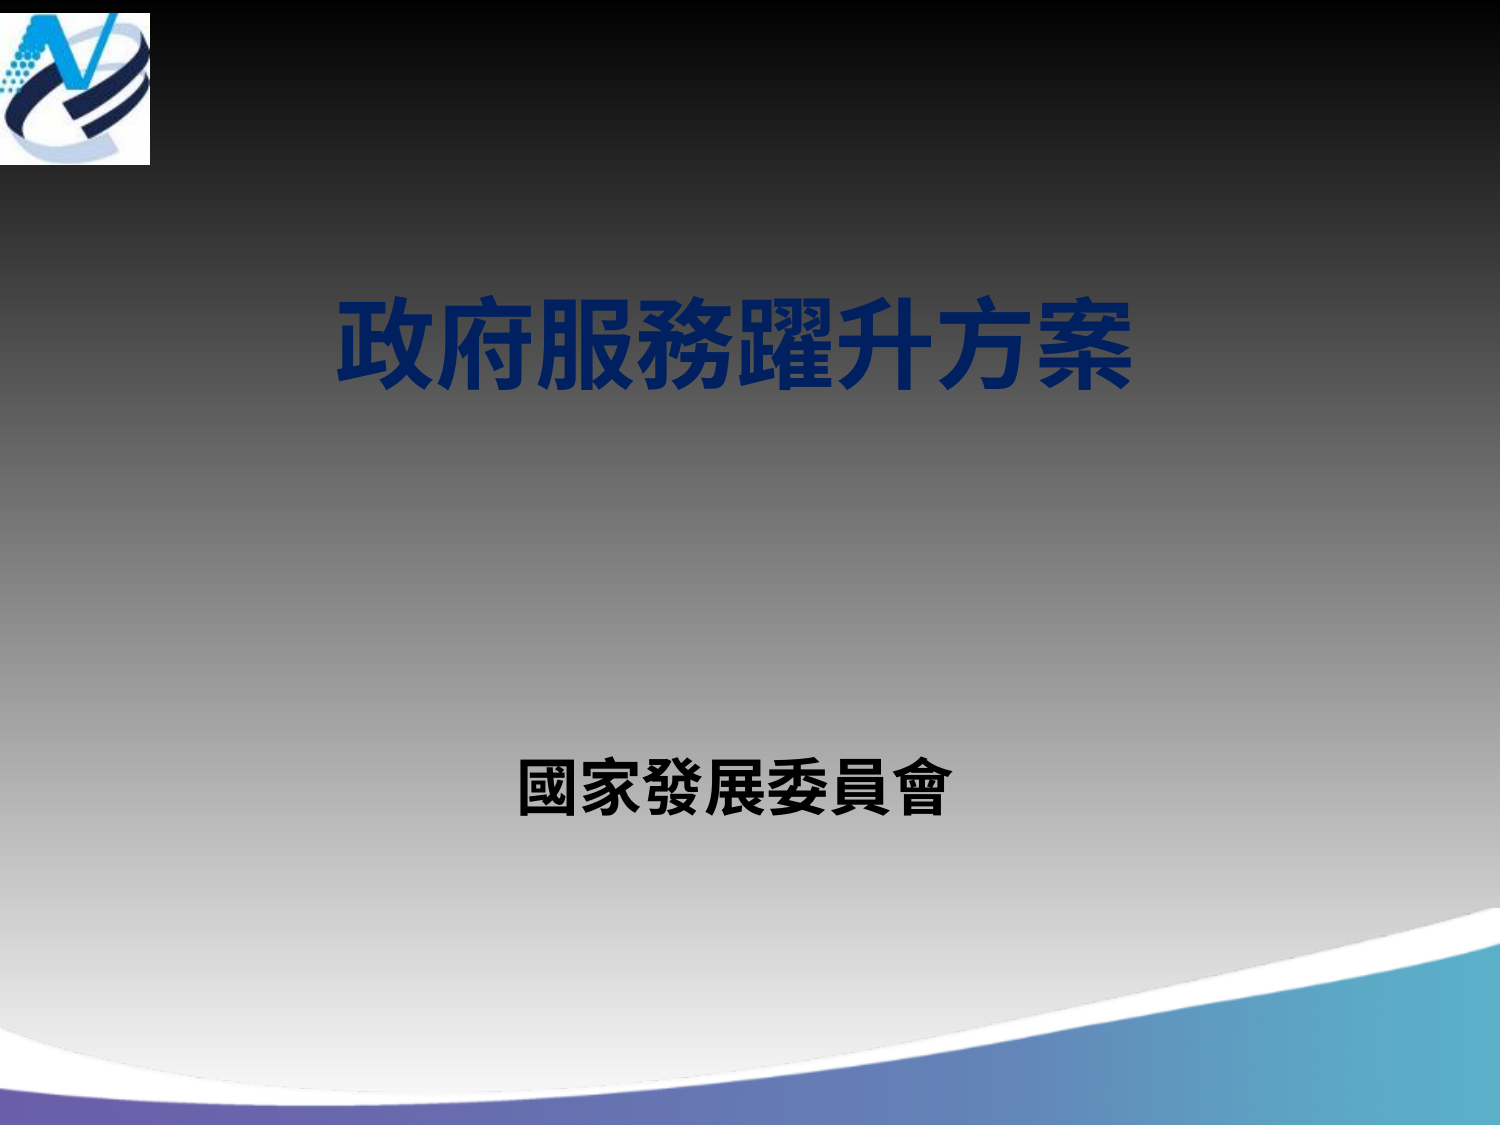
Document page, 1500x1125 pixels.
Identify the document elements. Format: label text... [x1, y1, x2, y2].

text_box 政府服務躍升方案 [89, 274, 1382, 409]
picture [0, 13, 150, 165]
picture [0, 908, 1500, 1125]
text_box 國家發展委員會 [360, 721, 1111, 831]
